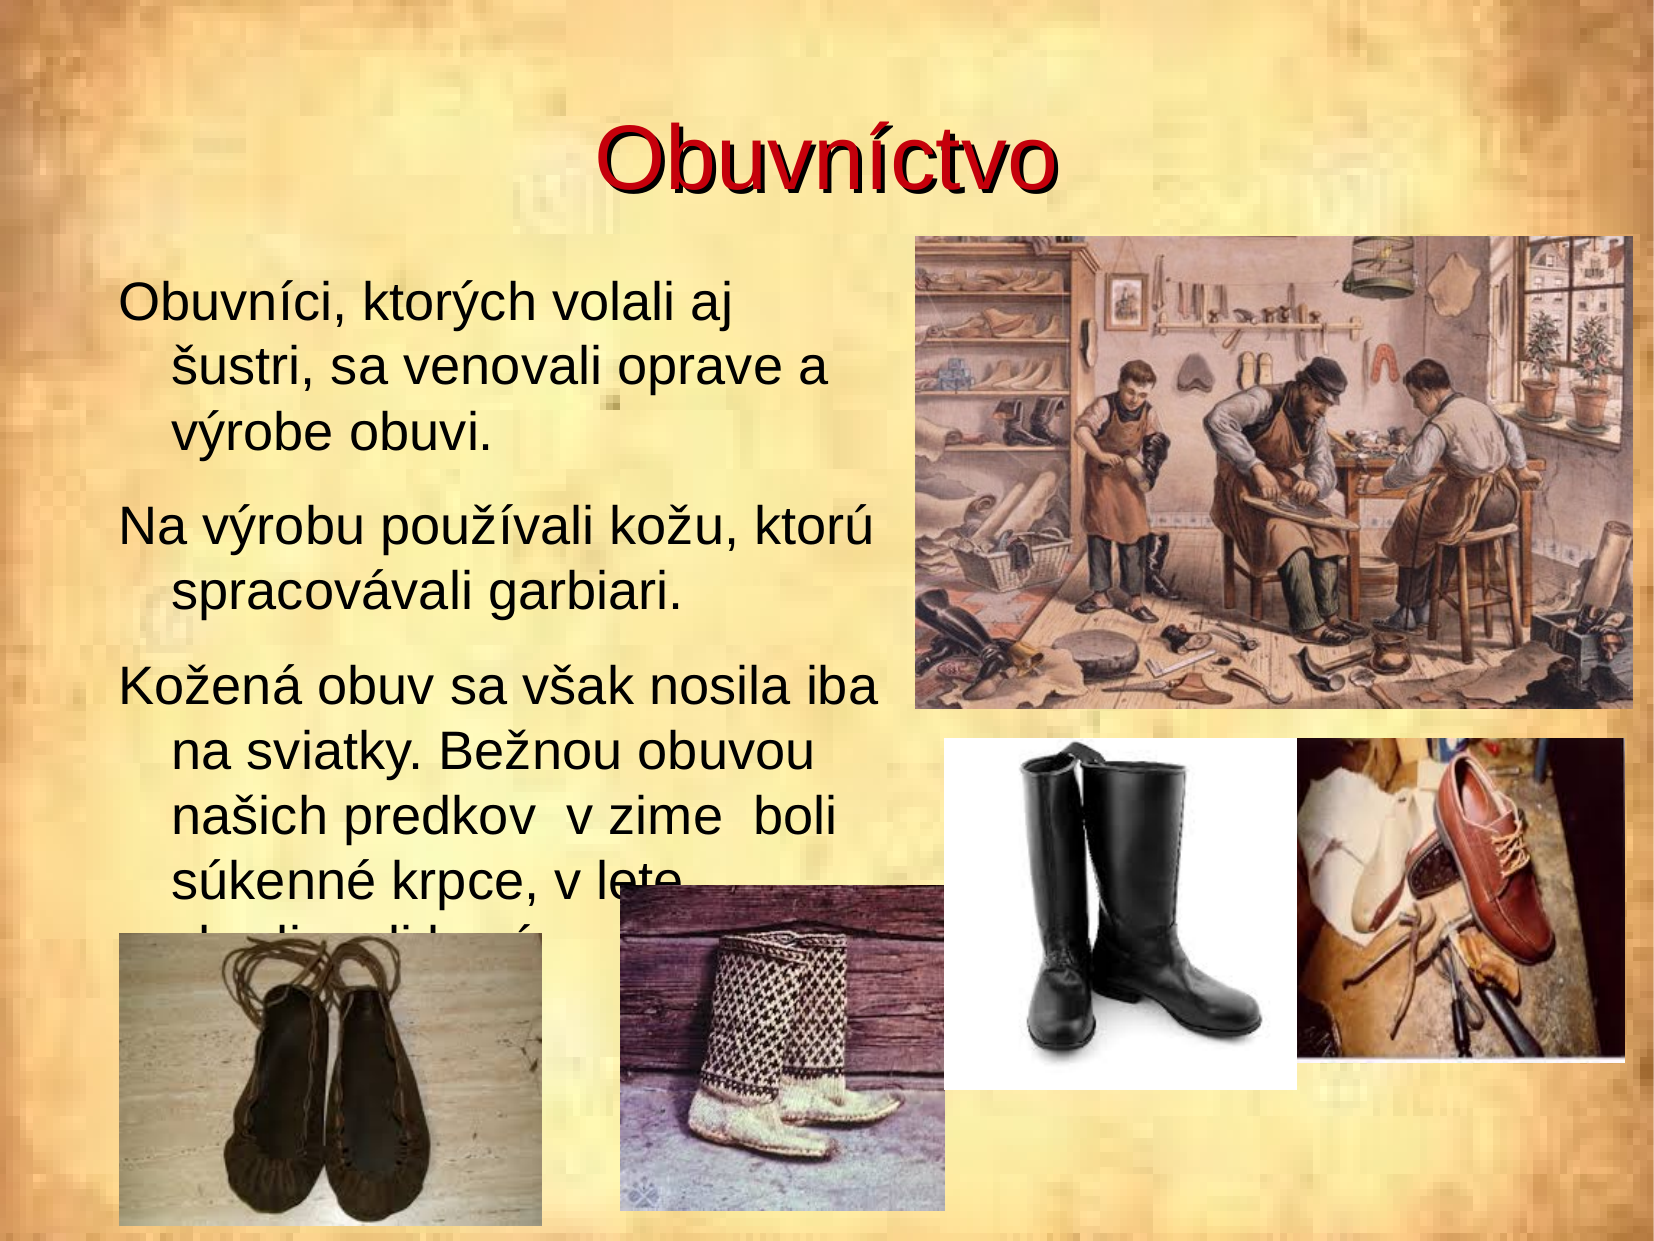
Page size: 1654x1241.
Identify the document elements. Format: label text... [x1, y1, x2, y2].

list Obuvníci, ktorých volali aj šustri, sa venovali oprave a výrobe obuvi. Na výrobu používali kožu, ktorú spracovávali garbiari. Kožená obuv sa však nosila iba na sviatky. Bežnou obuvou našich predkov v zime boli súkenné krpce, v lete chodievali bosí. [29, 265, 886, 1153]
picture [119, 933, 542, 1226]
picture [620, 738, 1625, 1211]
picture [915, 236, 1633, 709]
title Obuvníctvo [82, 56, 1571, 250]
